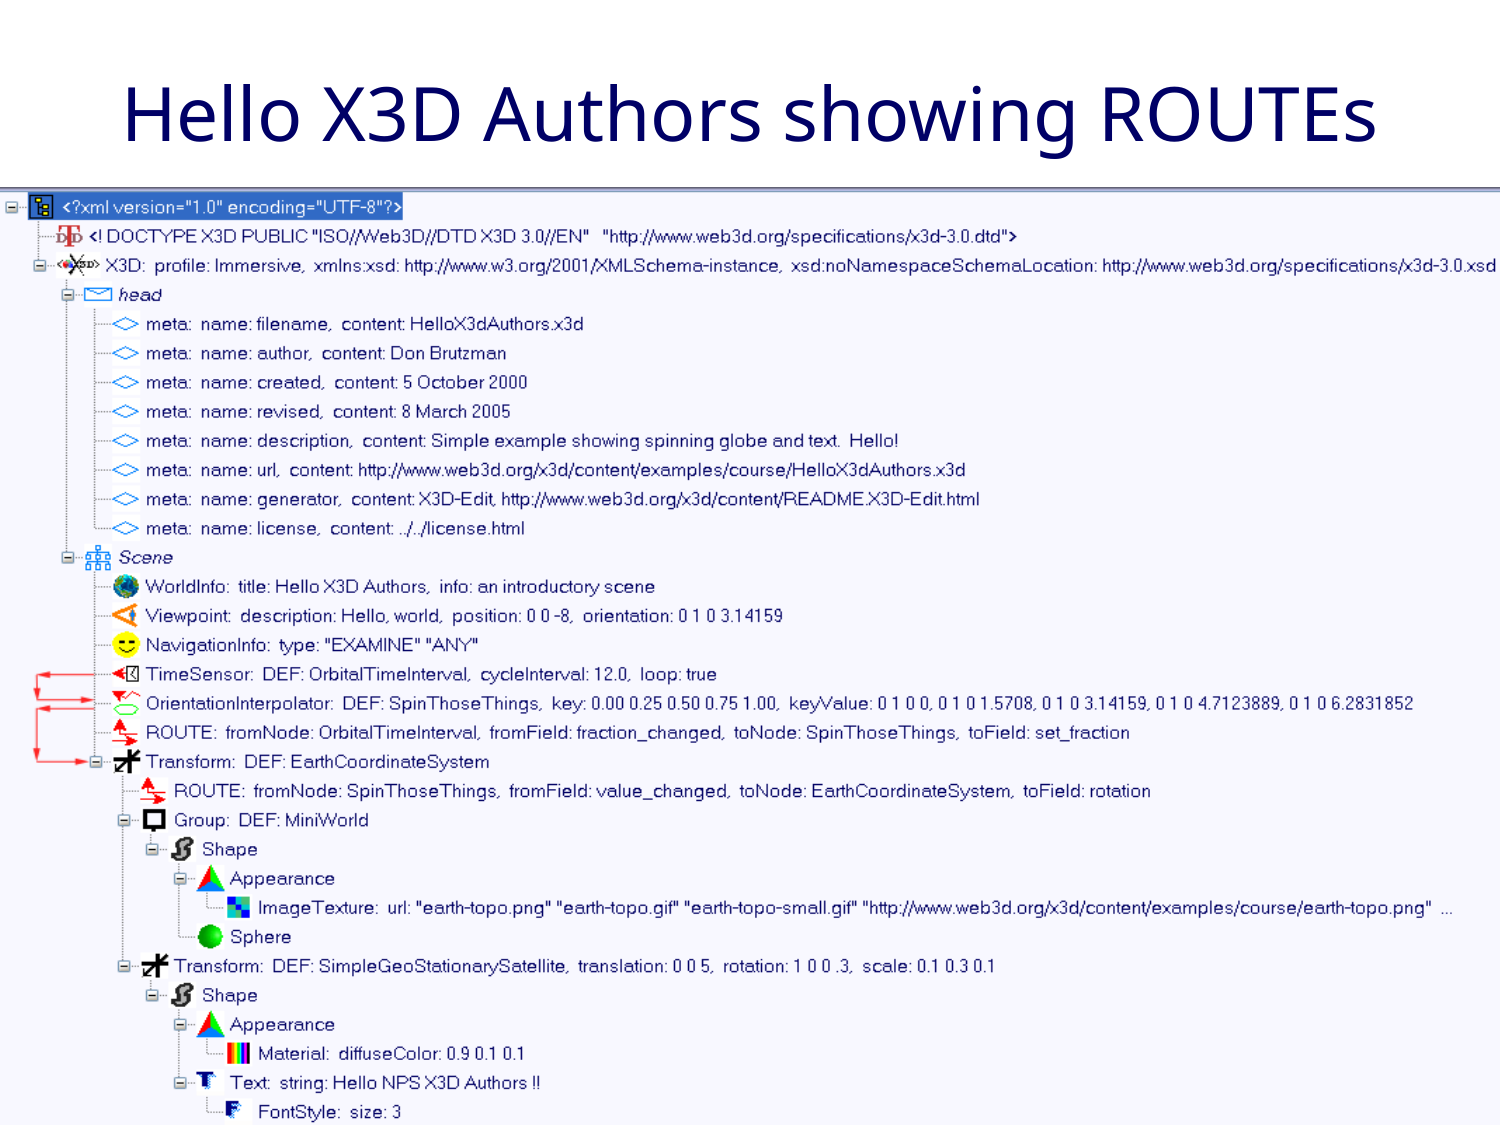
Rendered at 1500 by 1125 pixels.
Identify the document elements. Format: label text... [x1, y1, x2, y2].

picture [0, 187, 1500, 1125]
title Hello X3D Authors showing ROUTEs [112, 37, 1388, 187]
